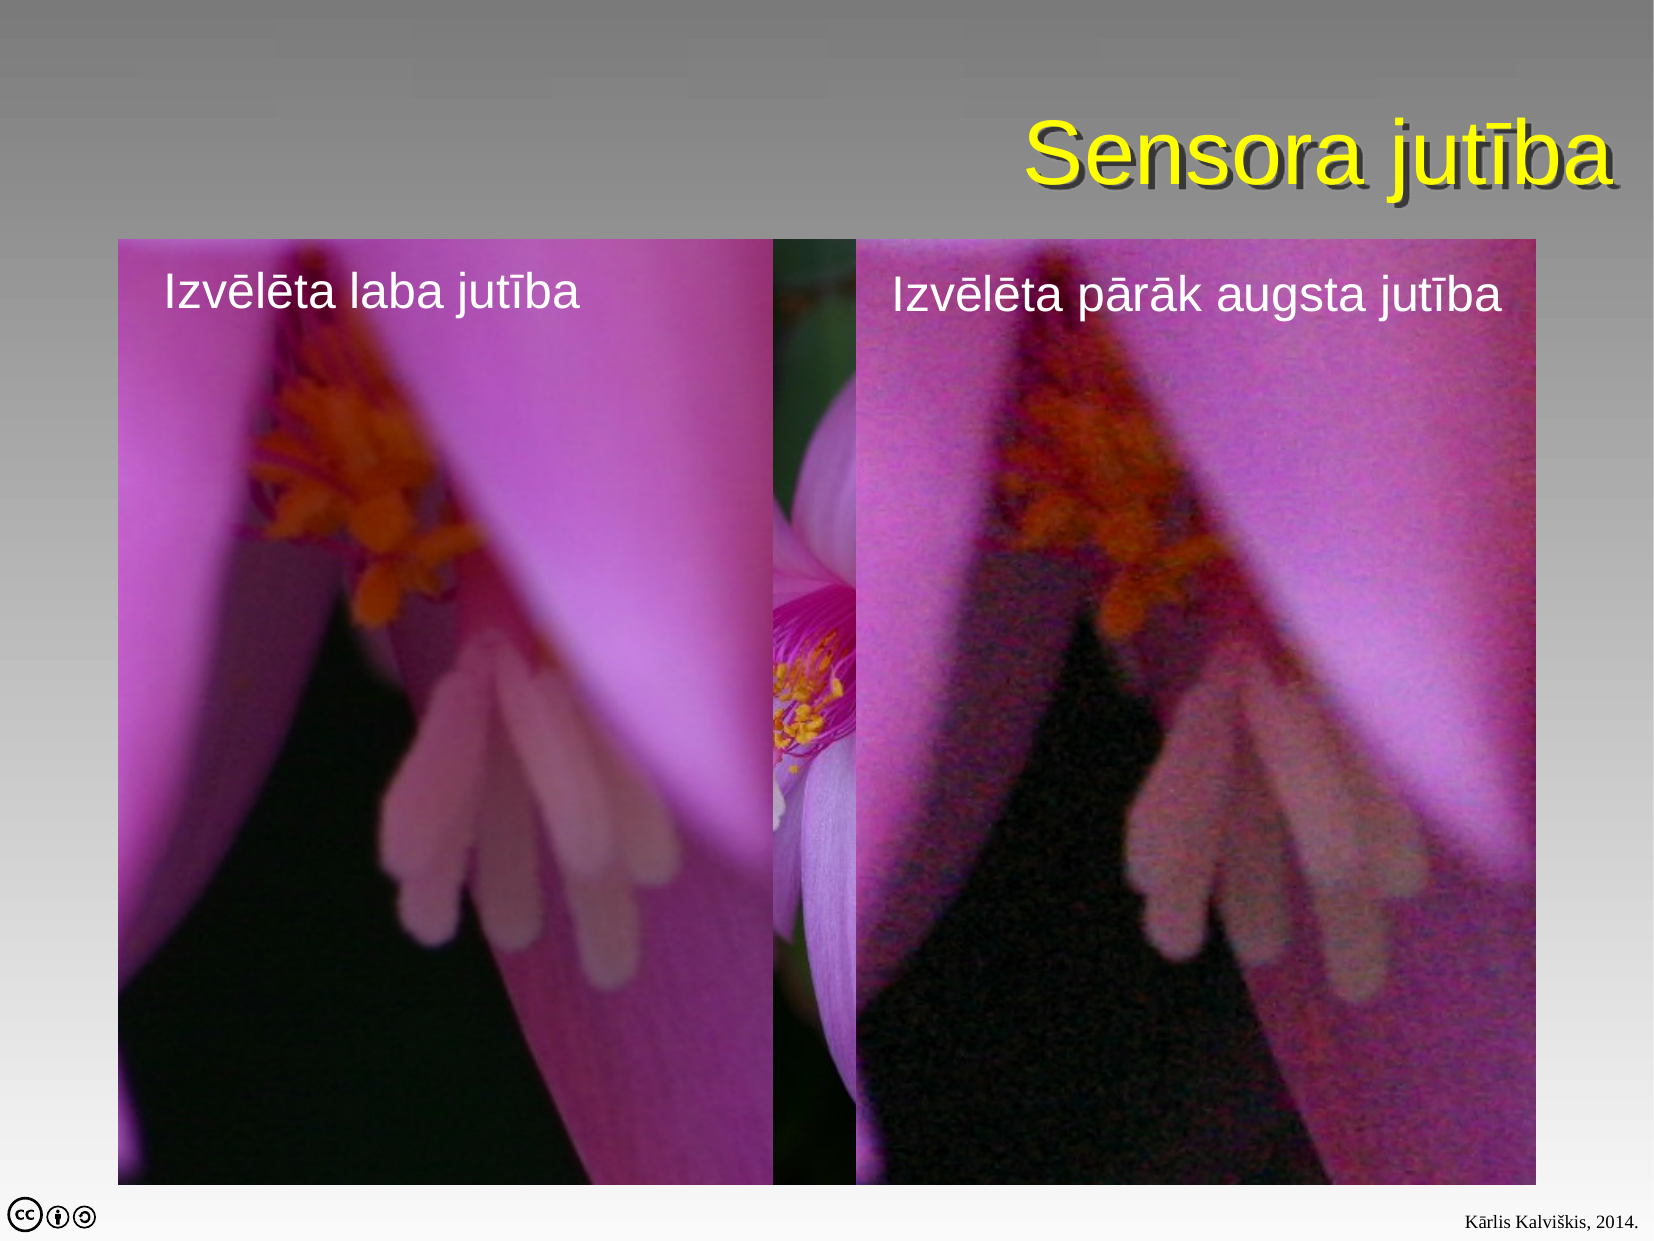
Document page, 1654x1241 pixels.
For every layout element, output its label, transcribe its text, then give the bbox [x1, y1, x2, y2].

picture [0, 0, 1654, 1241]
title Sensora jutība [42, 49, 1615, 257]
text_box Izvēlēta pārāk augsta jutība [876, 258, 1518, 330]
text_box Izvēlēta laba jutība [148, 256, 595, 327]
